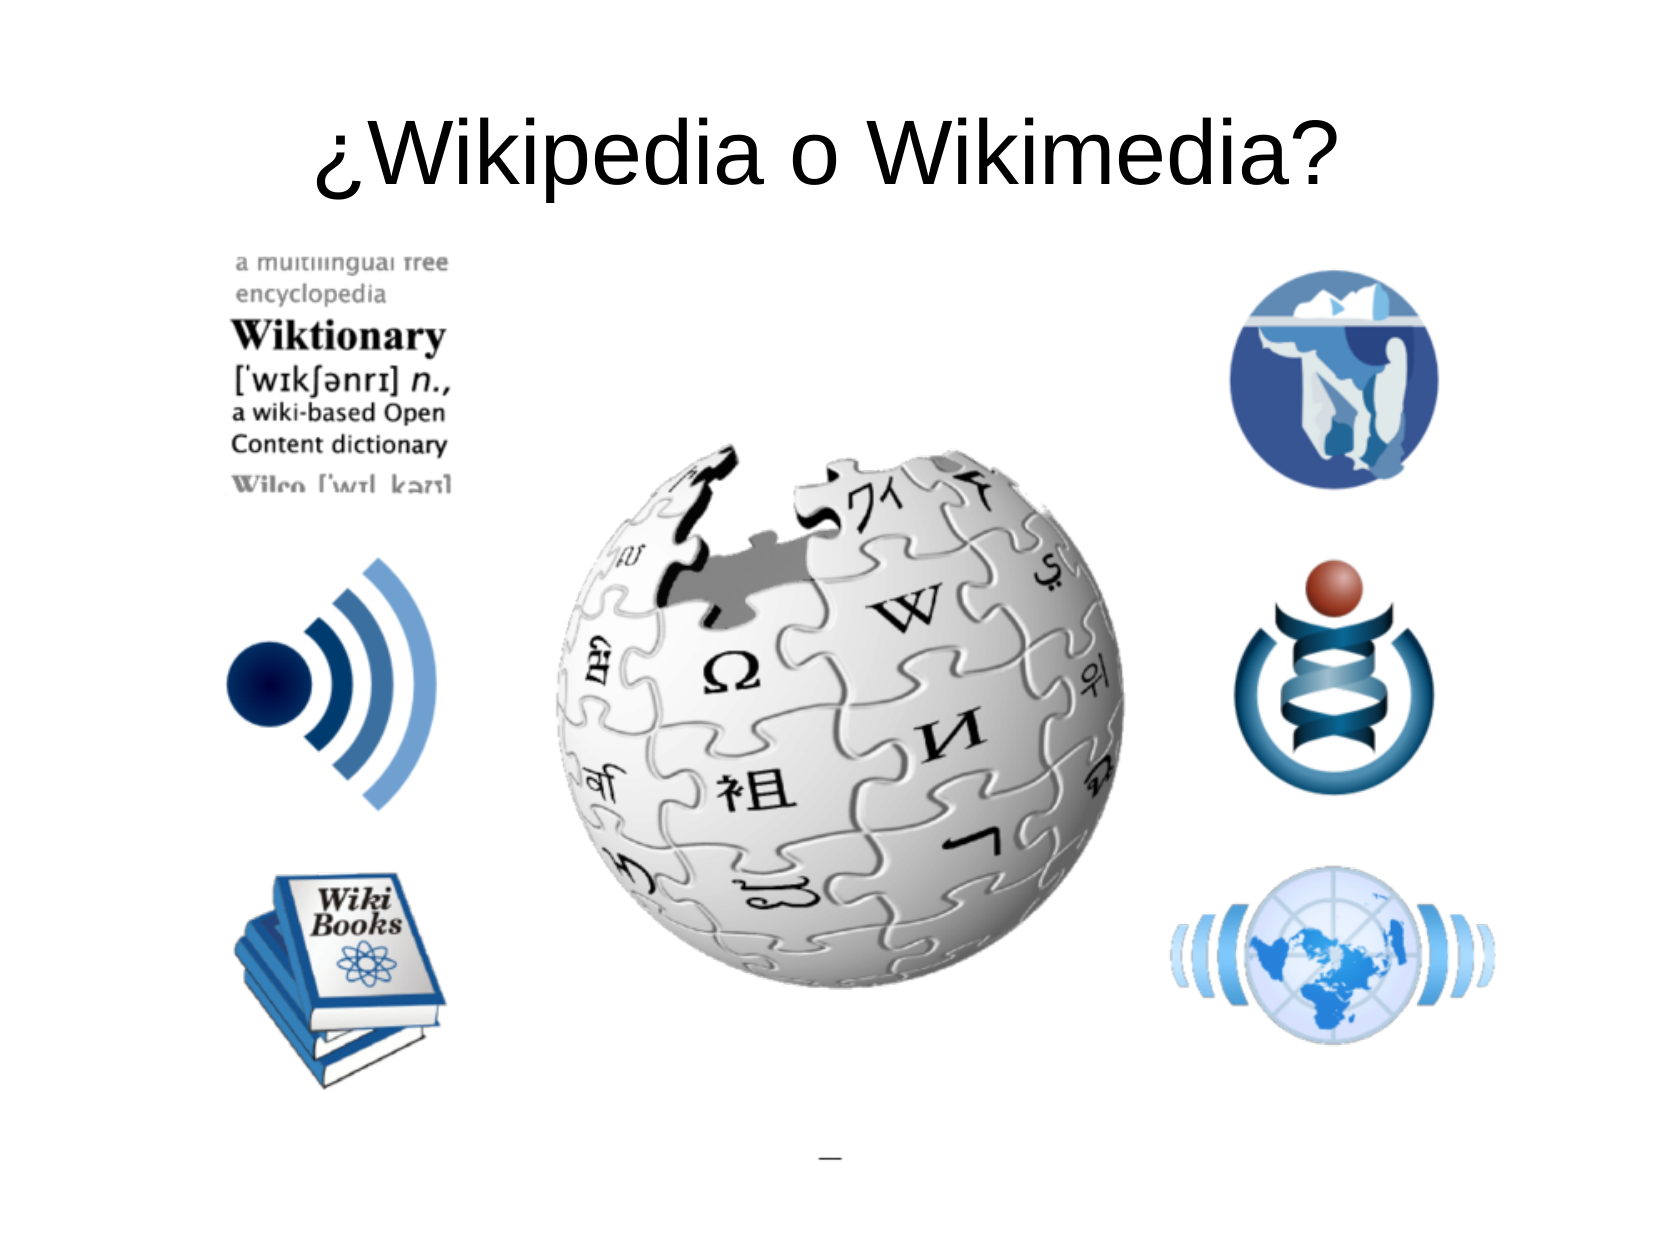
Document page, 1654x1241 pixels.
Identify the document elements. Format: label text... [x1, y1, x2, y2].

picture [187, 224, 1521, 1225]
title ¿Wikipedia o Wikimedia? [82, 49, 1571, 257]
